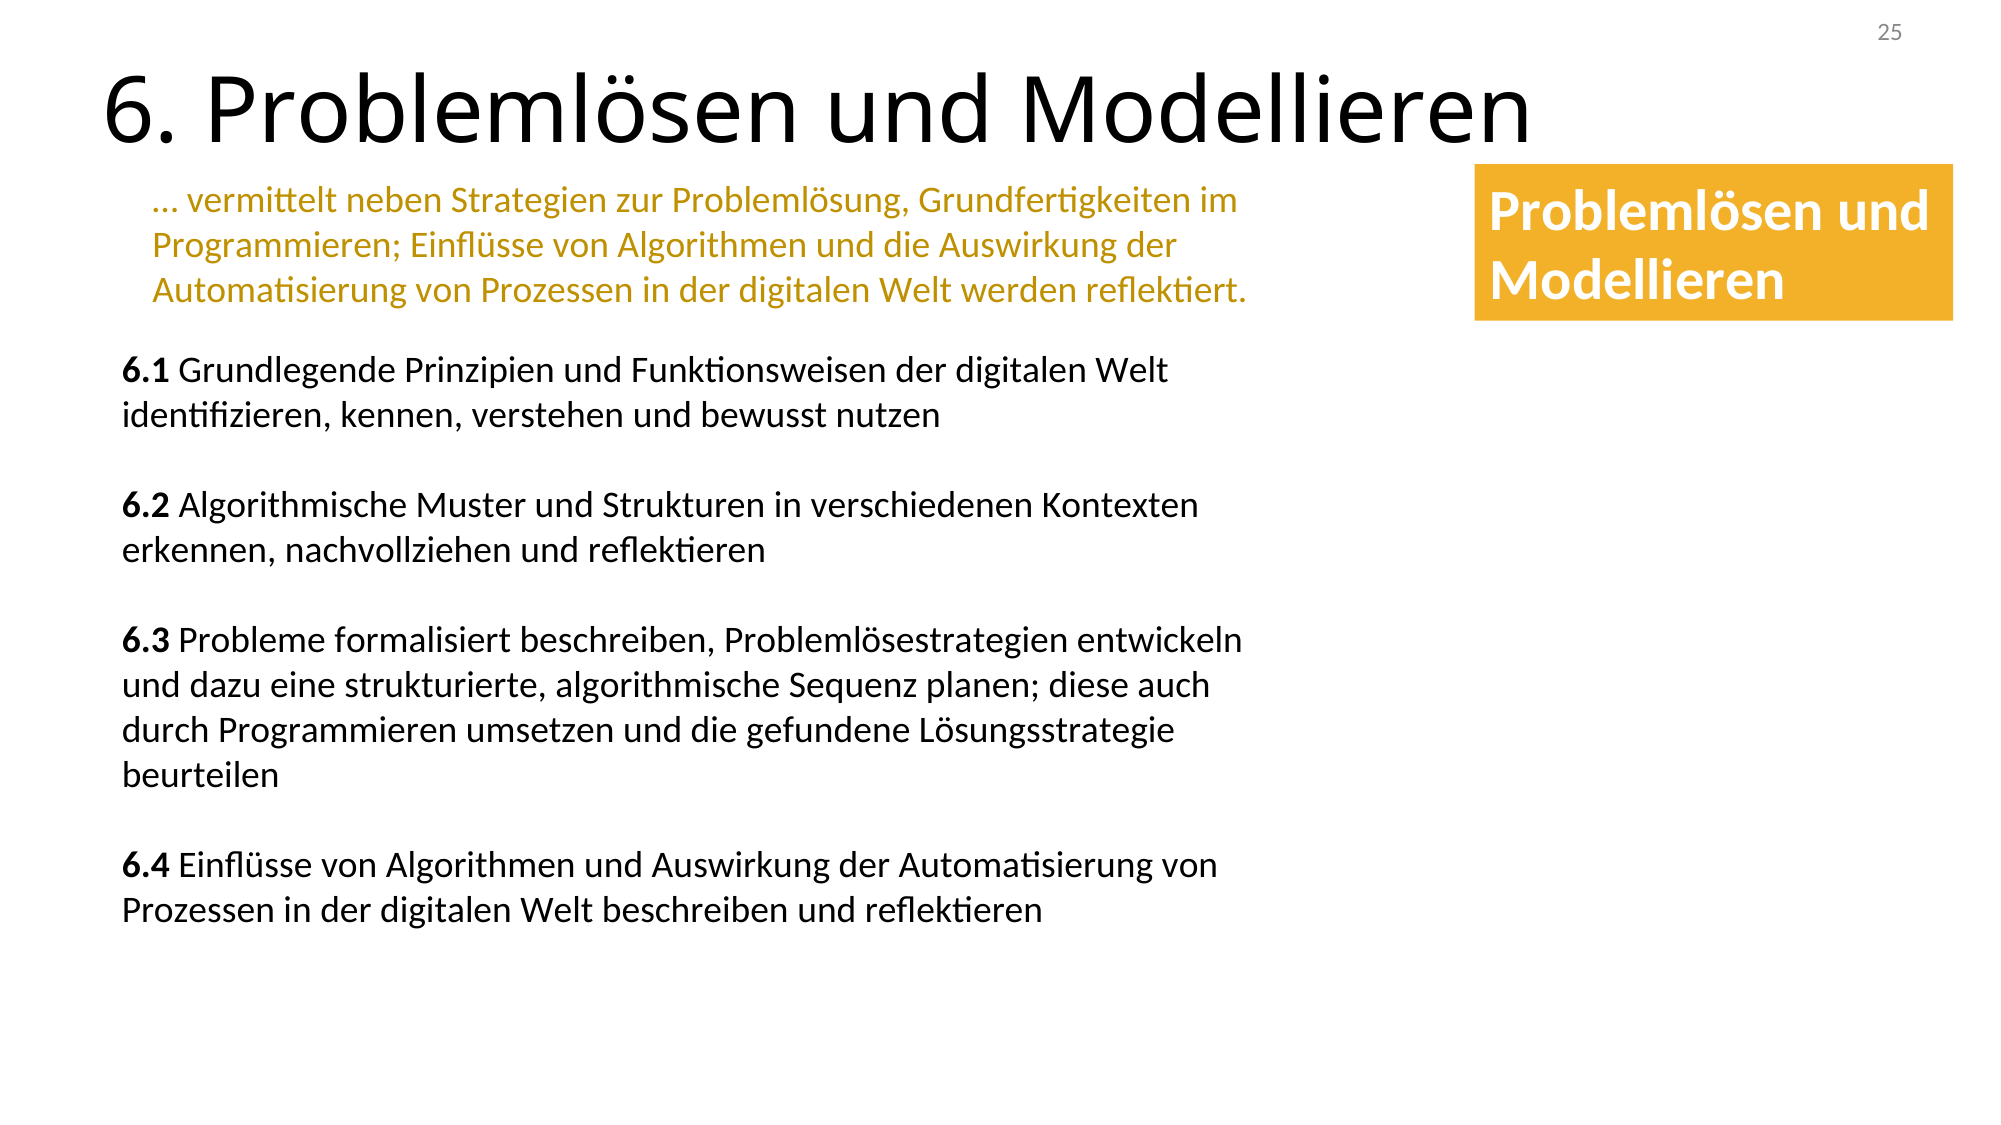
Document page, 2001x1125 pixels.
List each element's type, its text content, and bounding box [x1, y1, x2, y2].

text_box 6.1 Grundlegende Prinzipien und Funktionsweisen der digitalen Welt identifizieren, kennen, verstehen und bewusst nutzen 6.2 Algorithmische Muster und Strukturen in verschiedenen Kontexten erkennen, nachvollziehen und reflektieren 6.3 Probleme formalisiert beschreiben, Problemlösestrategien entwickeln und dazu eine strukturierte, algorithmische Sequenz planen; diese auch durch Programmieren umsetzen und die gefundene Lösungsstrategie beurteilen 6.4 Einflüsse von Algorithmen und Auswirkung der Automatisierung von Prozessen in der digitalen Welt beschreiben und reflektieren [106, 337, 1272, 943]
text_box 25 [1862, 0, 2000, 61]
text_box … vermittelt neben Strategien zur Problemlösung, Grundfertigkeiten im Programmieren; Einflüsse von Algorithmen und die Auswirkung der Automatisierung von Prozessen in der digitalen Welt werden reflektiert. [137, 222, 1374, 320]
text_box Problemlösen und Modellieren [1474, 164, 1954, 321]
text_box 6. Problemlösen und Modellieren [87, 3, 1813, 222]
